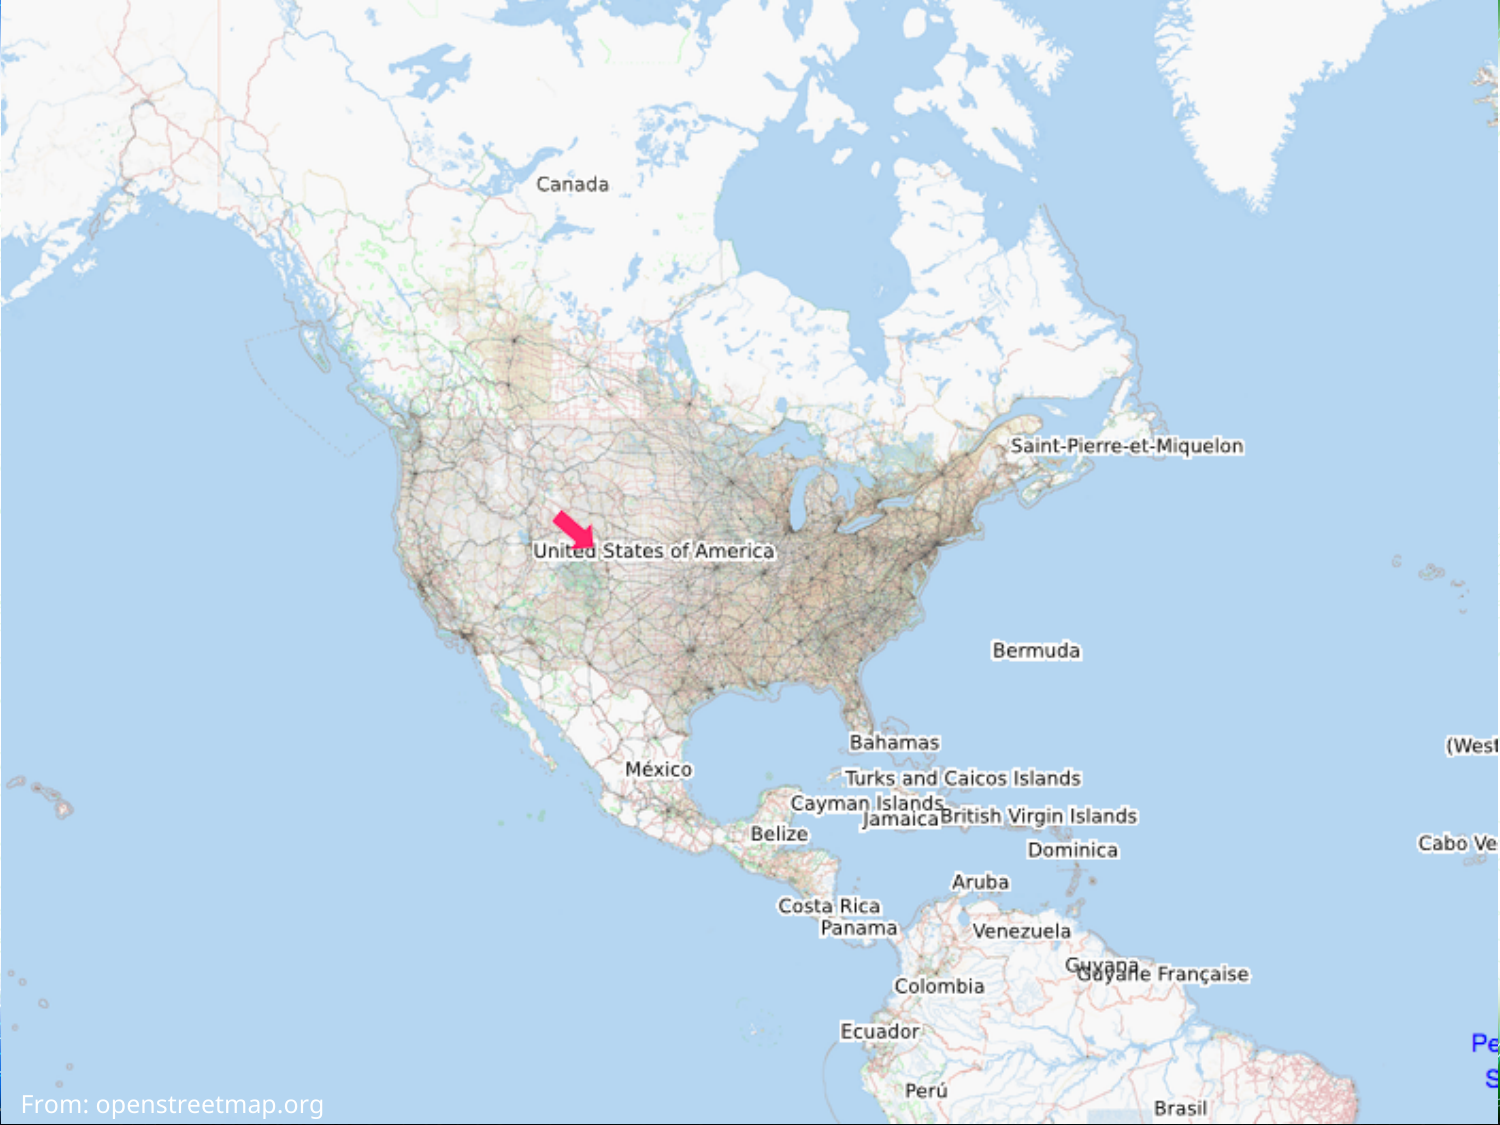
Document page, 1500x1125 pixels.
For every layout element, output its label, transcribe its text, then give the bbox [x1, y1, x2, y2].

picture [0, 0, 1500, 1125]
text_box From: openstreetmap.org [5, 1080, 361, 1125]
